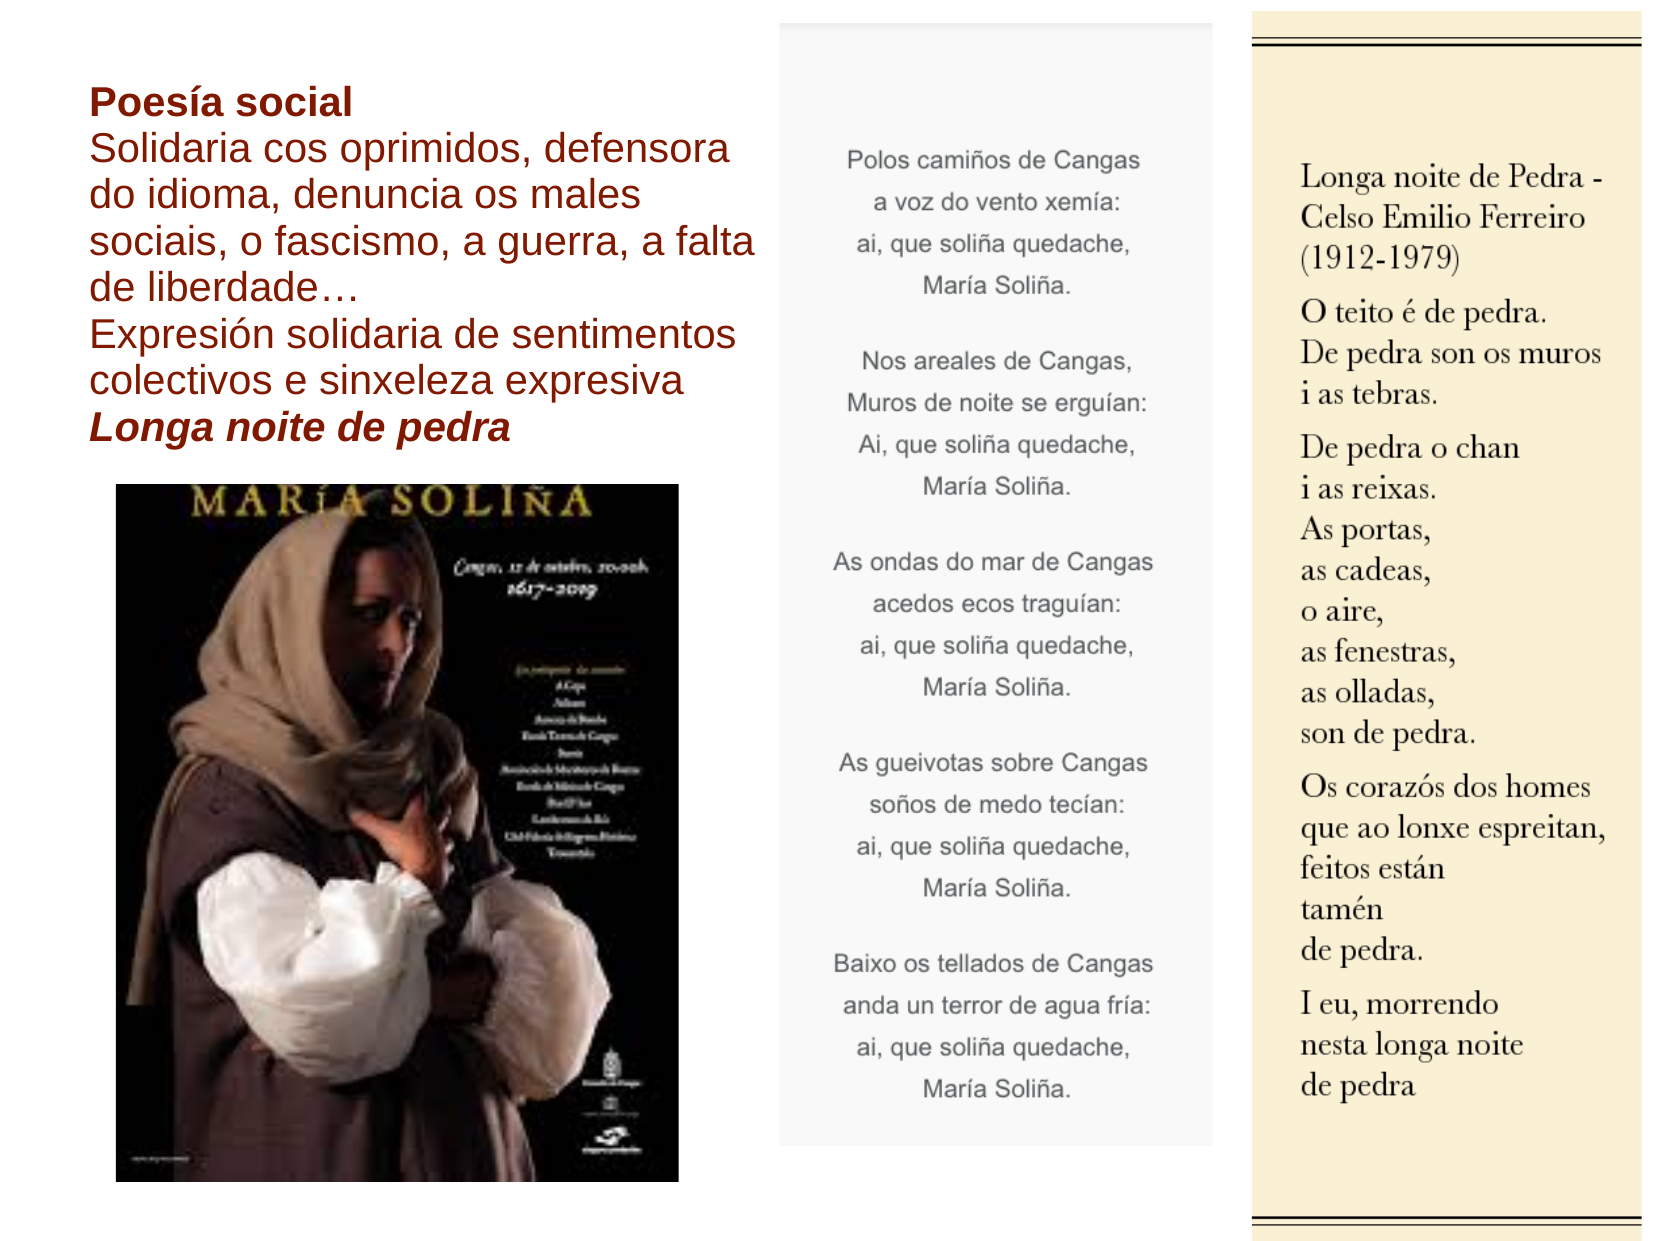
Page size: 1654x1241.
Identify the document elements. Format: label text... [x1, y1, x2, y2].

text_box Poesía social Solidaria cos oprimidos, defensora do idioma, denuncia os males sociais, o fascismo, a guerra, a falta de liberdade… Expresión solidaria de sentimentos colectivos e sinxeleza expresiva Longa noite de pedra [74, 70, 779, 485]
picture [779, 23, 1213, 1146]
picture [115, 484, 679, 1182]
picture [1251, 11, 1642, 1241]
